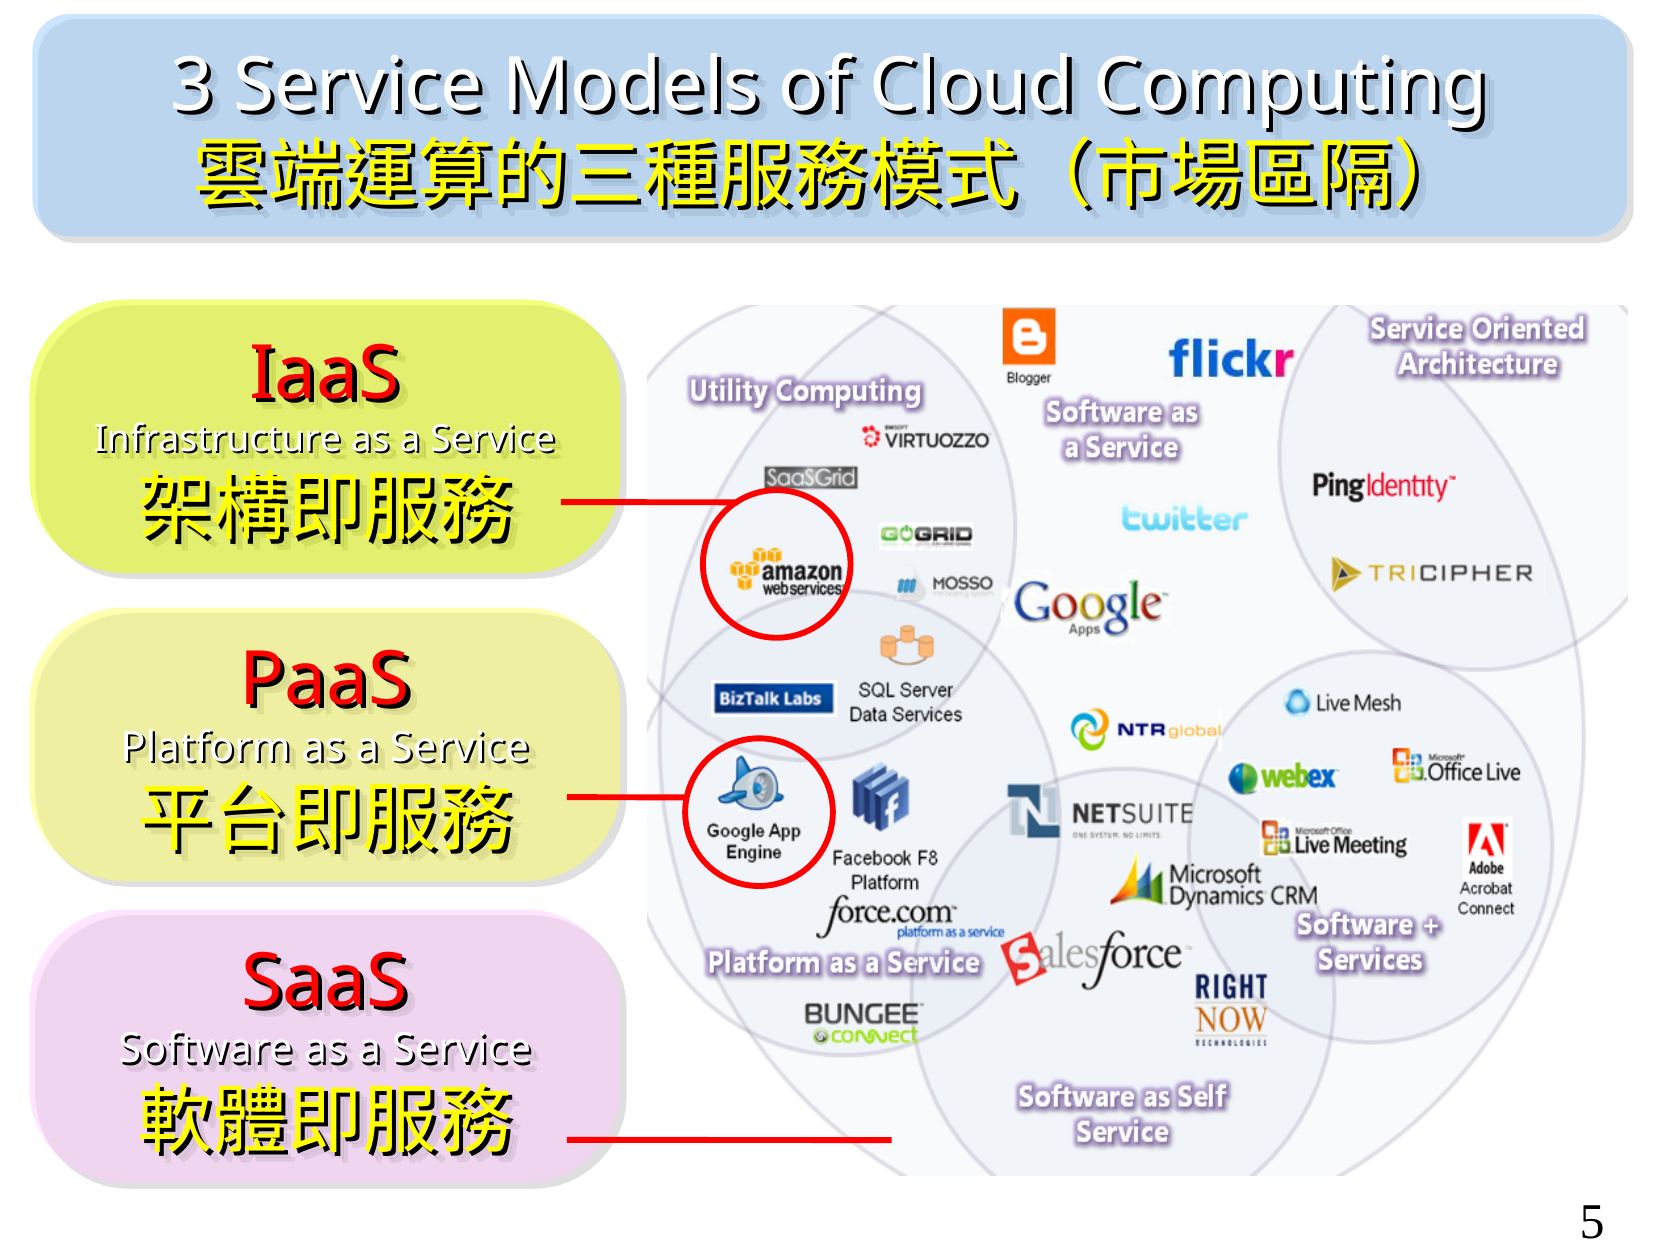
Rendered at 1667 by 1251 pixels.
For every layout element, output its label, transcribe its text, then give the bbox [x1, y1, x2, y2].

picture [689, 742, 829, 883]
text_box PaaS Platform as a Service 平台即服務 [29, 607, 621, 882]
text_box 3 Service Models of Cloud Computing 雲端運算的三種服務模式（市場區隔） [32, 14, 1628, 237]
text_box SaaS Software as a Service 軟體即服務 [29, 909, 621, 1183]
picture [647, 305, 1628, 1176]
text_box IaaS Infrastructure as a Service 架構即服務 [29, 299, 621, 573]
picture [706, 494, 847, 634]
